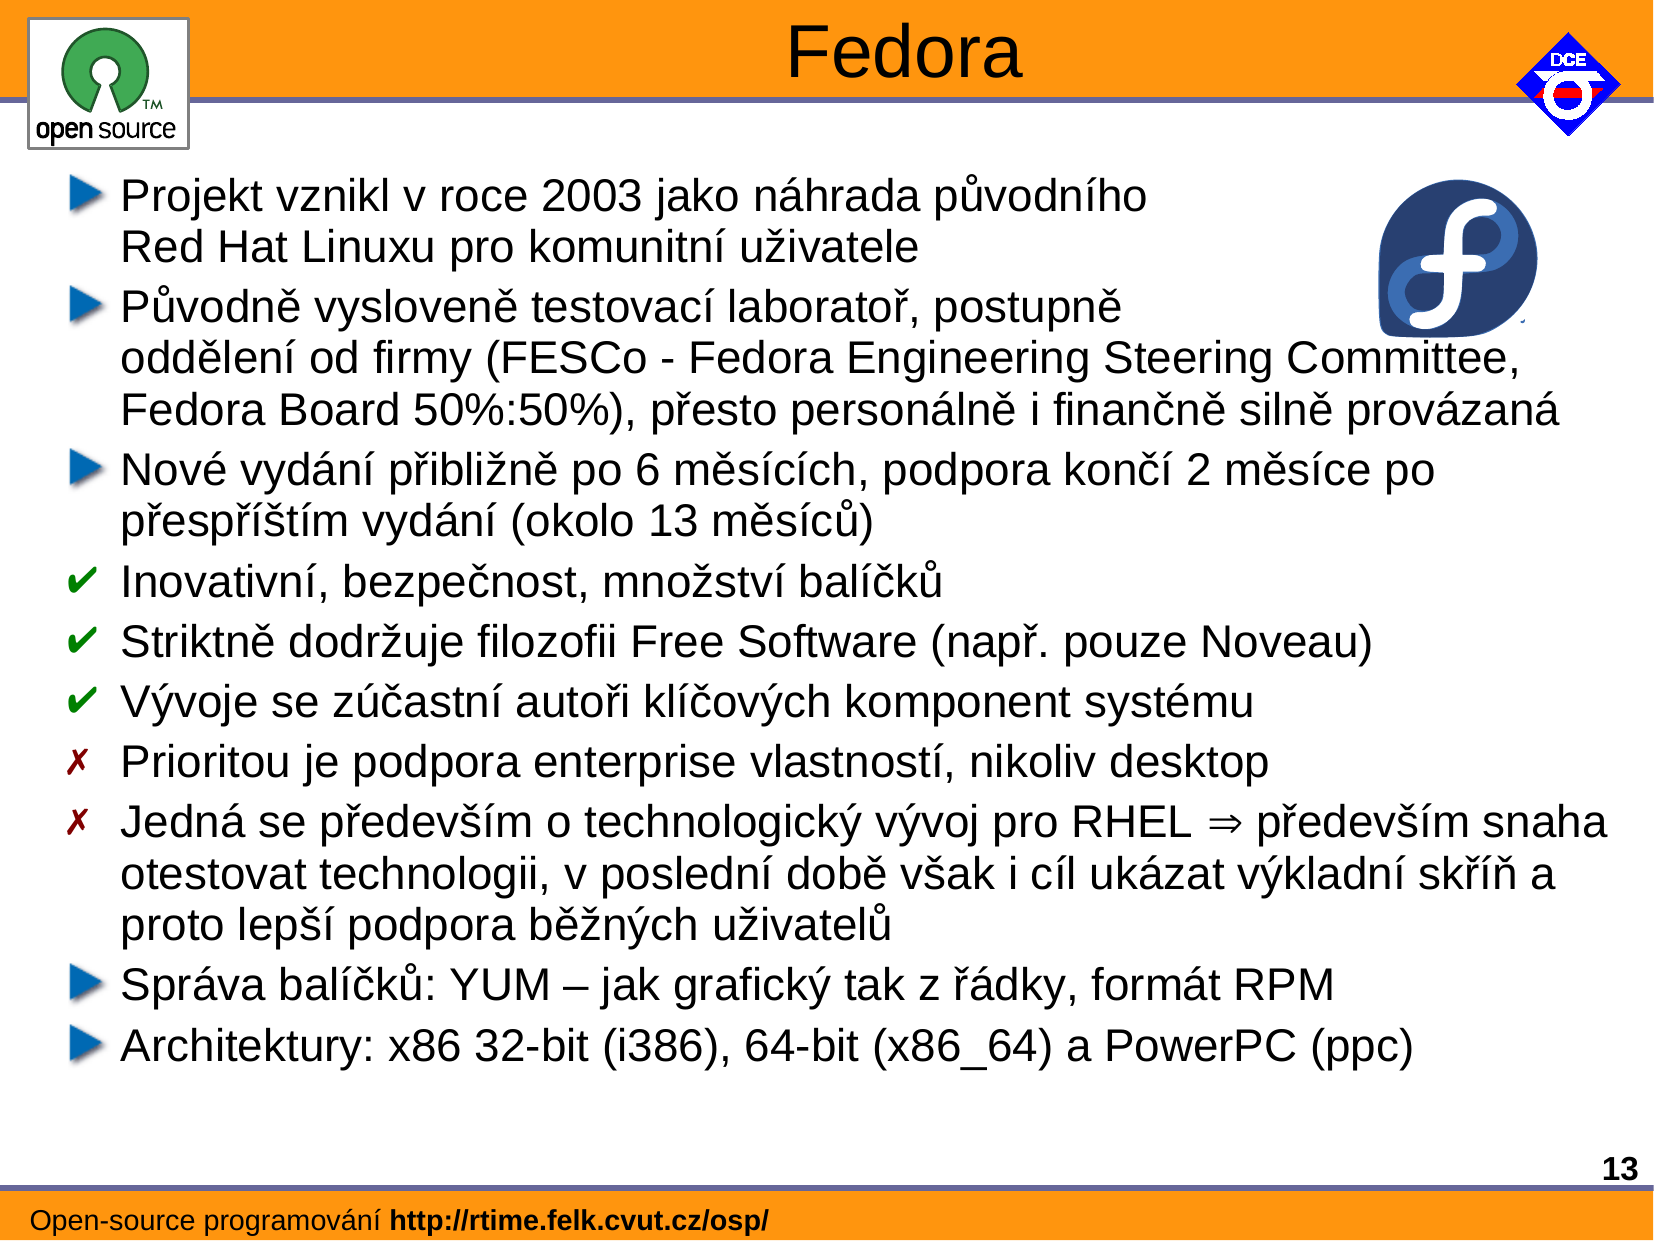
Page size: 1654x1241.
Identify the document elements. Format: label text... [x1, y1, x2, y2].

list Projekt vznikl v roce 2003 jako náhrada původního Red Hat Linuxu pro komunitní uživatele Původně vysloveně testovací laboratoř, postupně oddělení od firmy (FESCo - Fedora Engineering Steering Committee, Fedora Board 50%:50%), přesto personálně i finančně silně provázaná Nové vydání přibližně po 6 měsících, podpora končí 2 měsíce po přespříštím vydání (okolo 13 měsíců) Inovativní, bezpečnost, množství balíčků Striktně dodržuje filozofii Free Software (např. pouze Noveau) Vývoje se zúčastní autoři klíčových komponent systému Prioritou je podpora enterprise vlastností, nikoliv desktop Jedná se především o technologický vývoj pro RHEL  především snaha otestovat technologii, v poslední době však i cíl ukázat výkladní skříň a proto lepší podpora běžných uživatelů Správa balíčků: YUM – jak grafický tak z řádky, formát RPM Architektury: x86 32-bit (i386), 64-bit (x86_64) a PowerPC (ppc) [49, 169, 1613, 1163]
title Fedora [178, 4, 1631, 98]
text_box [1378, 179, 1538, 338]
